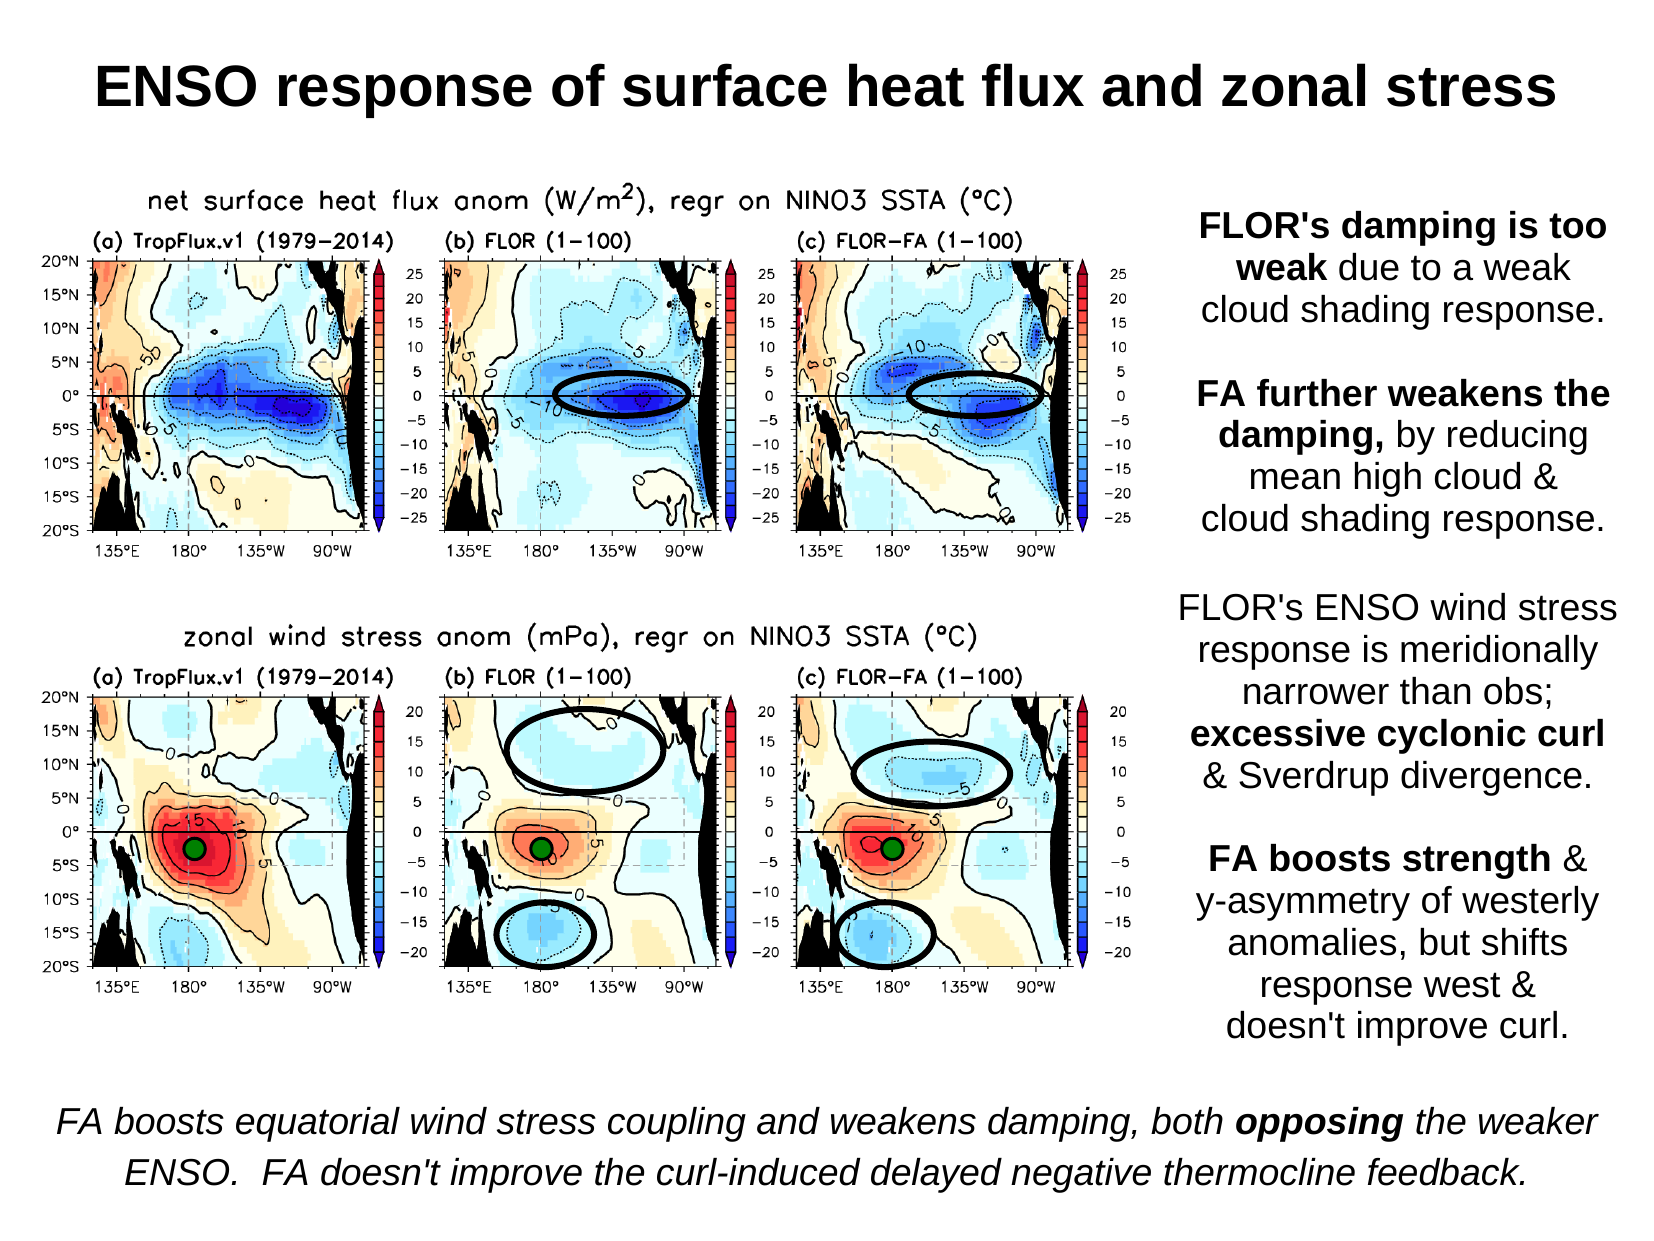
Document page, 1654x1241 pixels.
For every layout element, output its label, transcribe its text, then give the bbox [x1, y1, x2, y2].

text_box FLOR's ENSO wind stress response is meridionally narrower than obs; excessive cyclonic curl & Sverdrup divergence. FA boosts strength & y-asymmetry of westerly anomalies, but shifts response west & doesn't improve curl. [1142, 580, 1654, 1055]
text_box FA boosts equatorial wind stress coupling and weakens damping, both opposing the weaker ENSO. FA doesn't improve the curl-induced delayed negative thermocline feedback. [39, 1089, 1615, 1194]
text_box ENSO response of surface heat flux and zonal stress [39, 38, 1615, 119]
picture [1, 180, 1136, 577]
text_box [530, 838, 553, 860]
text_box [881, 838, 904, 860]
text_box FLOR's damping is too weak due to a weak cloud shading response. FA further weakens the damping, by reducing mean high cloud & cloud shading response. [1153, 198, 1654, 547]
text_box [183, 838, 206, 860]
picture [1, 616, 1136, 1013]
